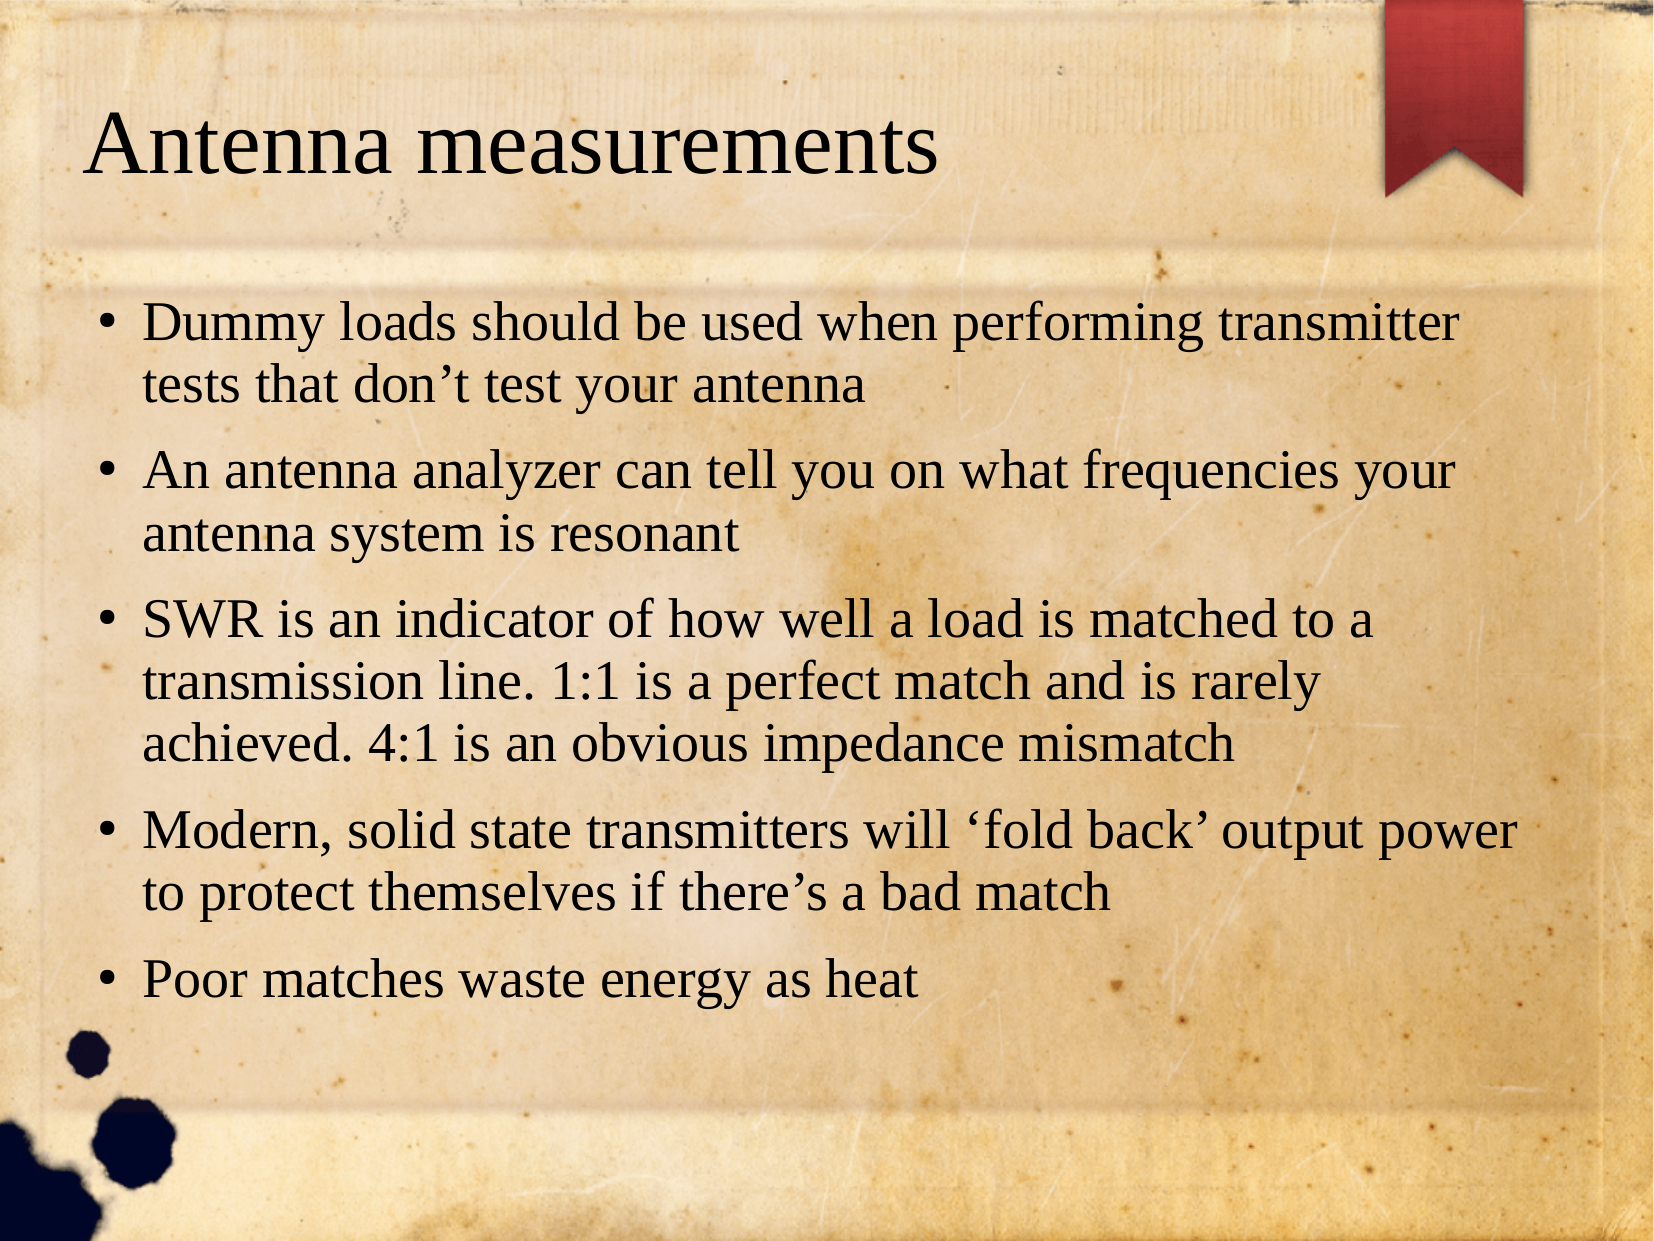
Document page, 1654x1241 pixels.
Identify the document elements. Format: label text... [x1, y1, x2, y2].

list Dummy loads should be used when performing transmitter tests that don’t test your antenna An antenna analyzer can tell you on what frequencies your antenna system is resonant SWR is an indicator of how well a load is matched to a transmission line. 1:1 is a perfect match and is rarely achieved. 4:1 is an obvious impedance mismatch Modern, solid state transmitters will ‘fold back’ output power to protect themselves if there’s a bad match Poor matches waste energy as heat [82, 290, 1538, 1010]
picture [0, 0, 1654, 1241]
title Antenna measurements [82, 49, 1347, 237]
